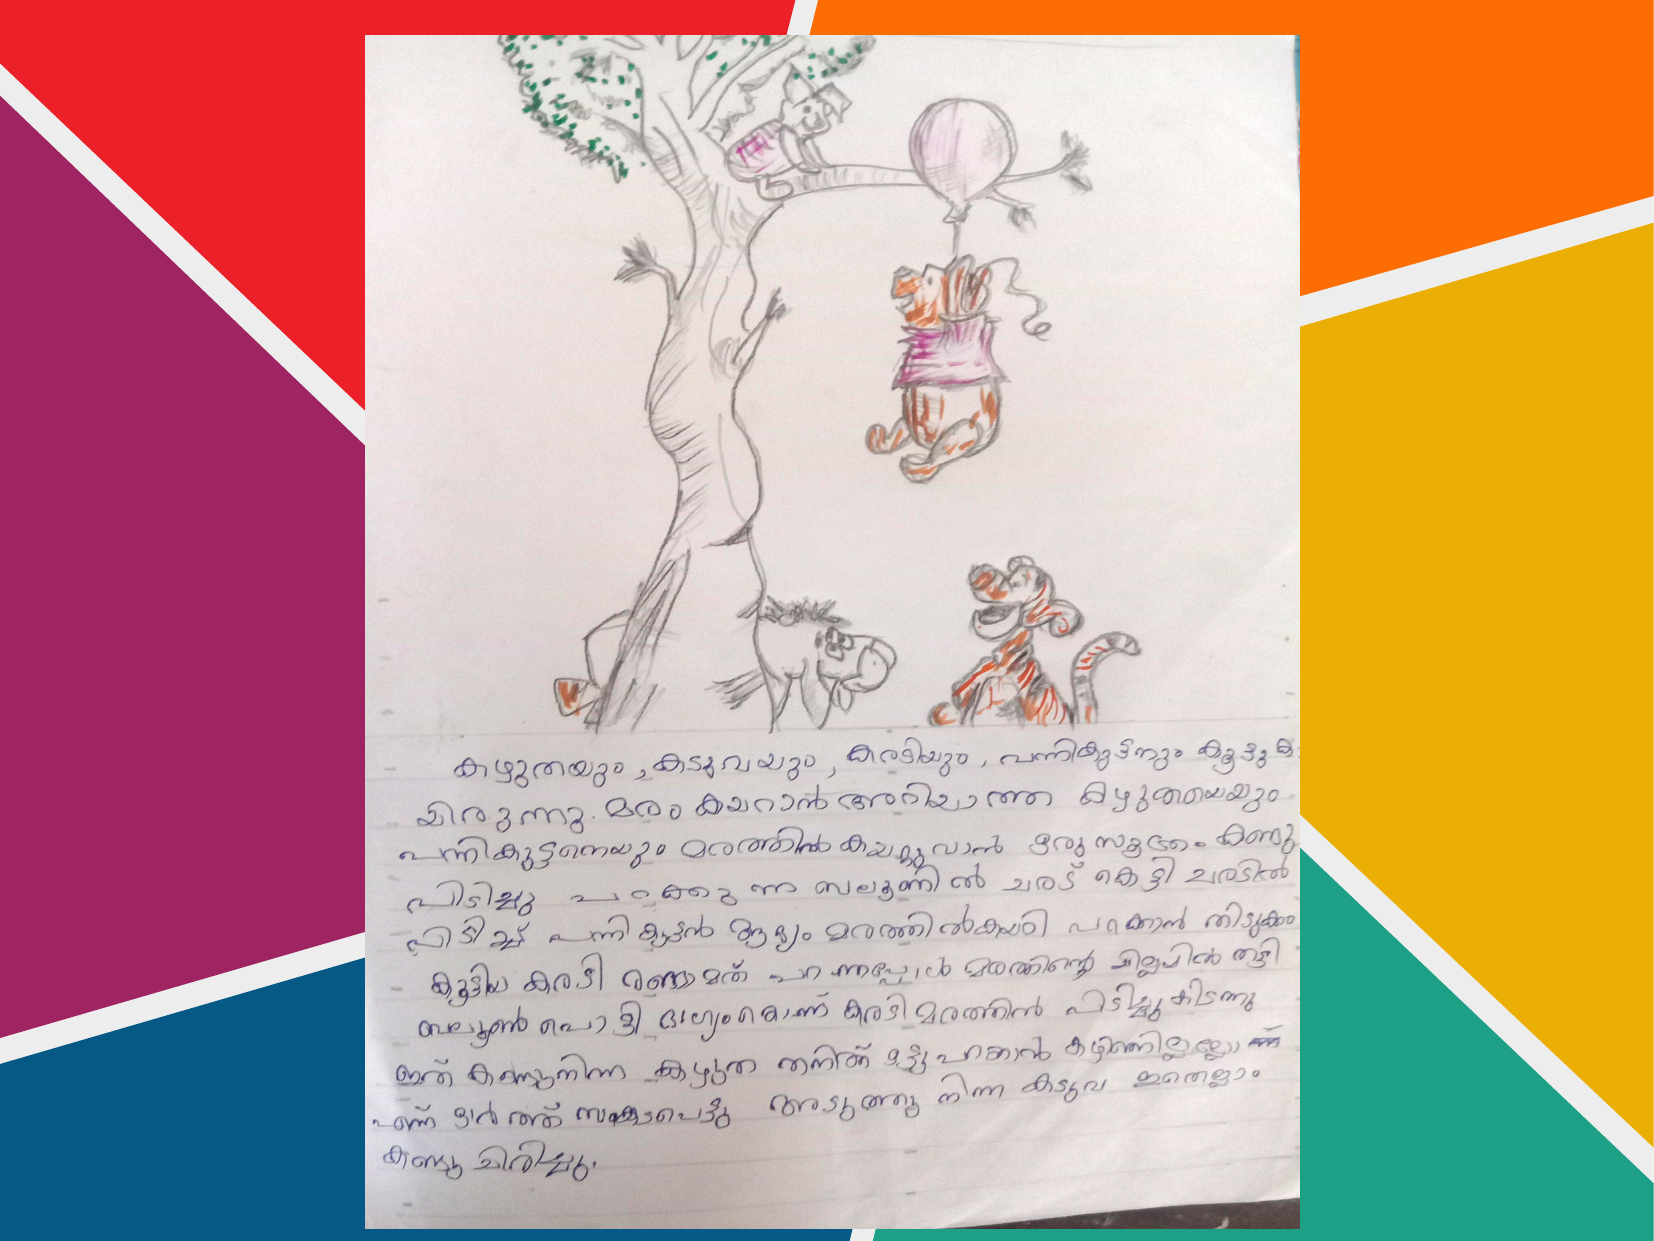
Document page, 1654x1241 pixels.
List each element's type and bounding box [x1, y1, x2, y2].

picture [365, 35, 1300, 1229]
